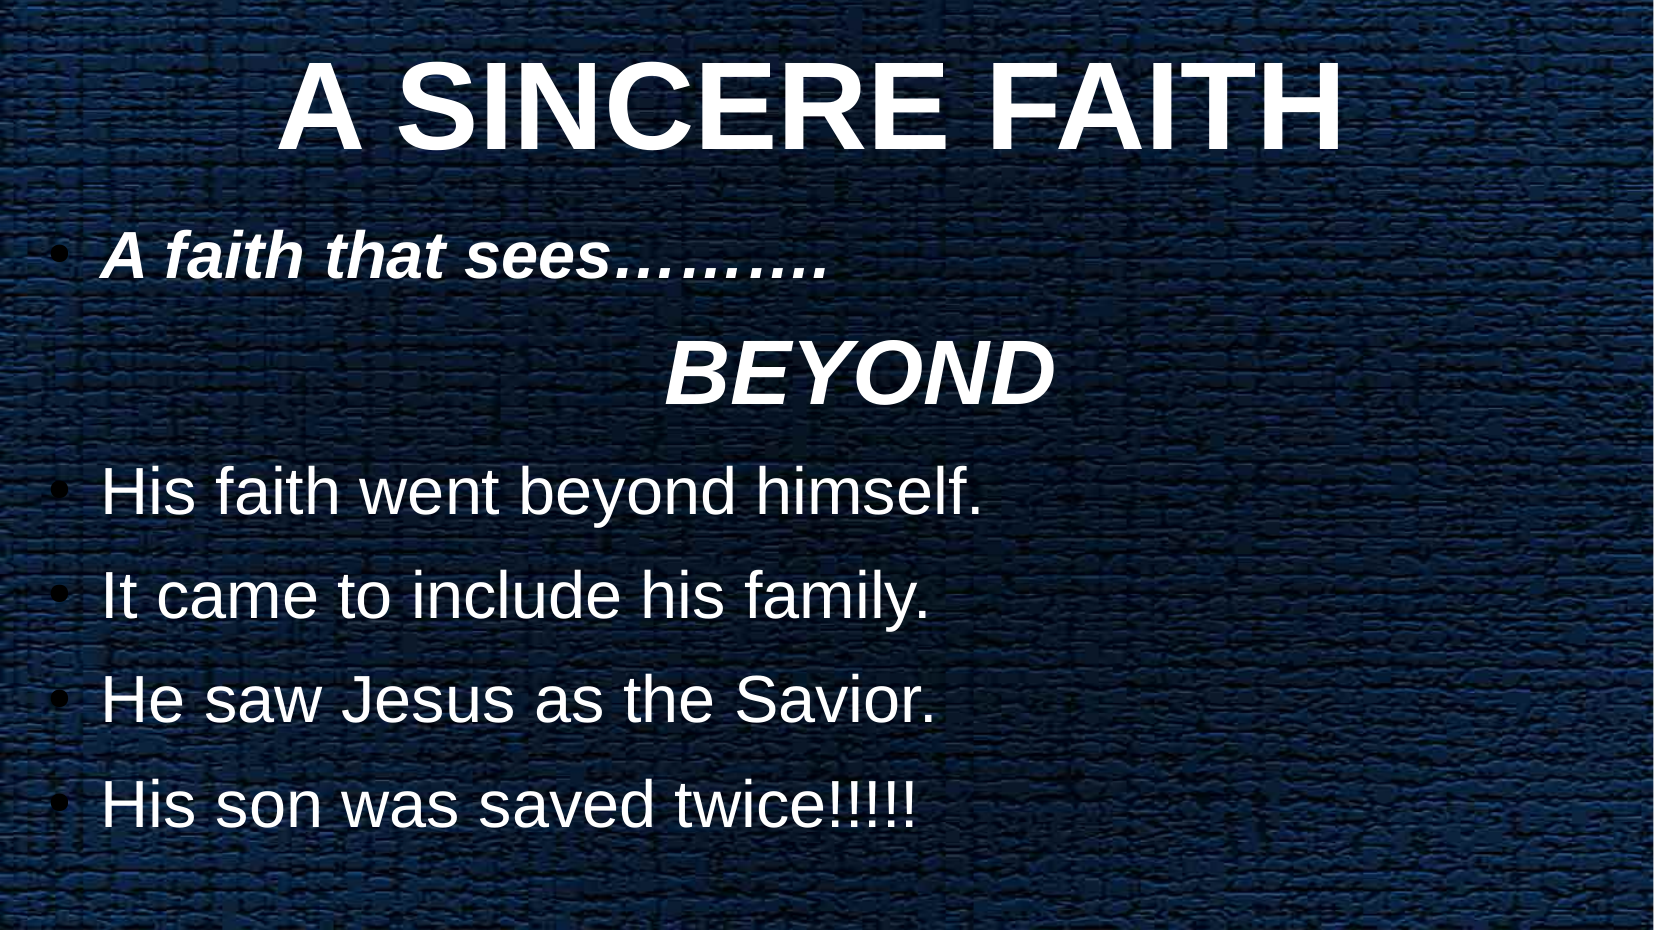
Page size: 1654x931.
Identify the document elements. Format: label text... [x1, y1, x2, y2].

list A faith that sees………. BEYOND His faith went beyond himself. It came to include his family. He saw Jesus as the Savior. His son was saved twice!!!!! [30, 217, 1621, 886]
title A SINCERE FAITH [67, 28, 1556, 185]
picture [0, 0, 1654, 930]
